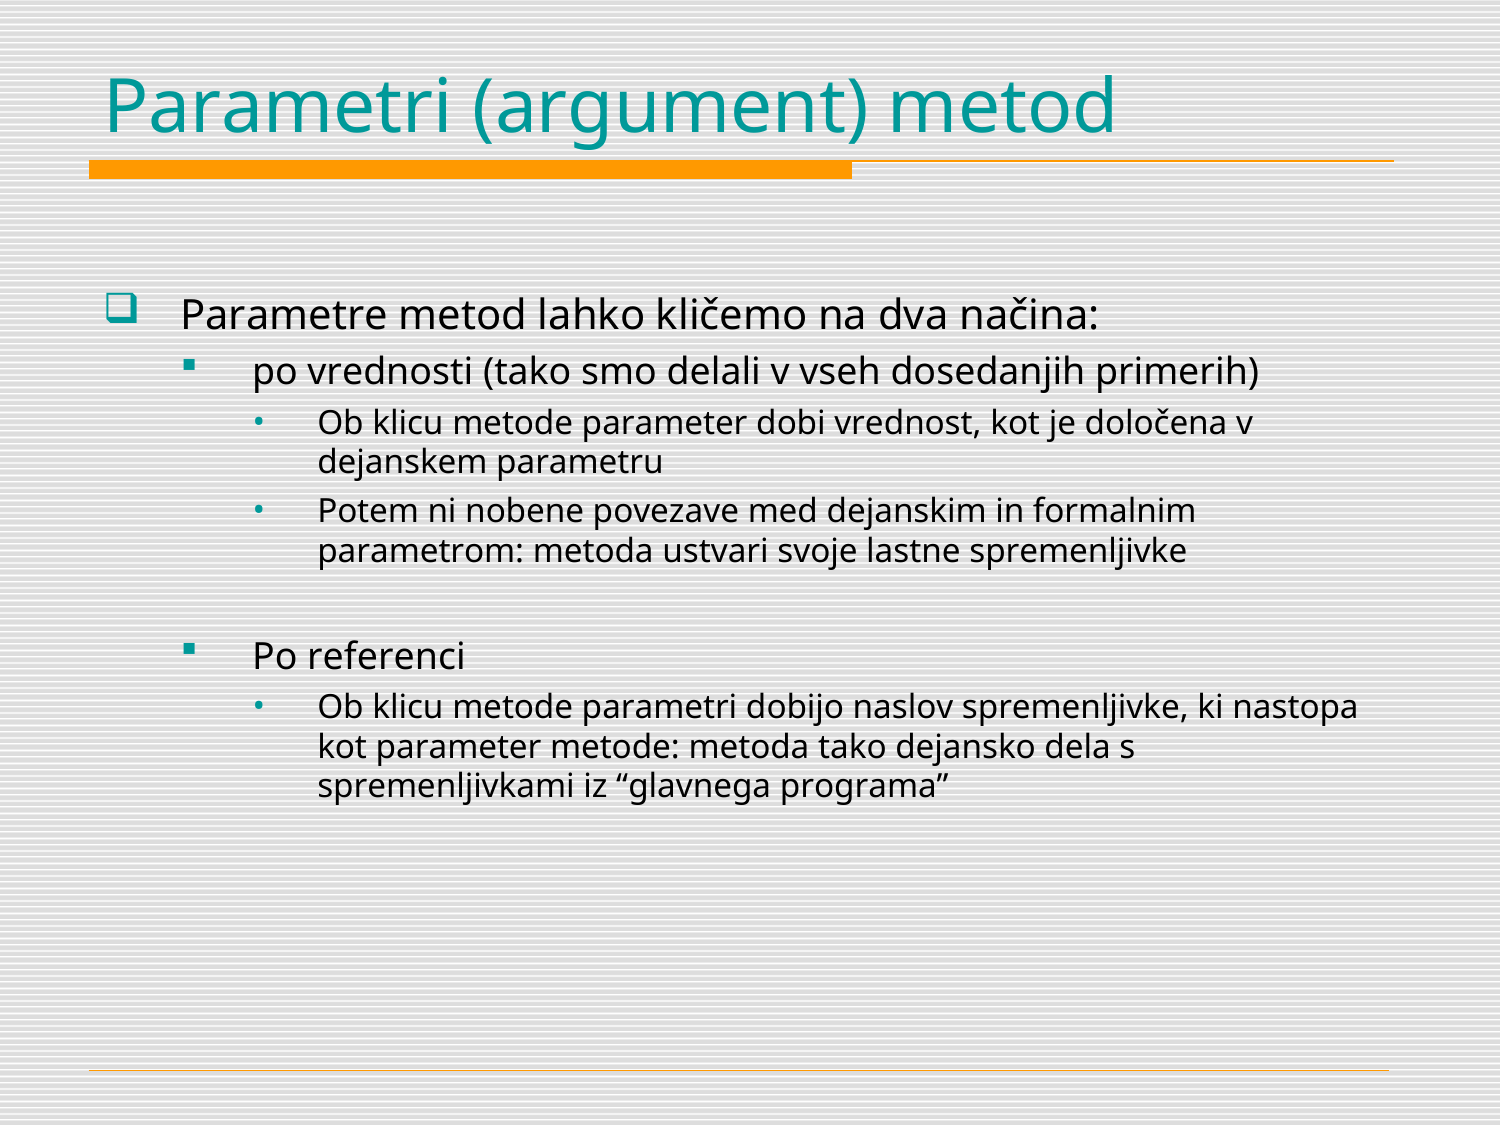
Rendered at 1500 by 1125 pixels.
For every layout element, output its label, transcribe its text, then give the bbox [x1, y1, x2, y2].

list Parametre metod lahko kličemo na dva načina: po vrednosti (tako smo delali v vseh dosedanjih primerih) Ob klicu metode parameter dobi vrednost, kot je določena v dejanskem parametru Potem ni nobene povezave med dejanskim in formalnim parametrom: metoda ustvari svoje lastne spremenljivke Po referenci Ob klicu metode parametri dobijo naslov spremenljivke, ki nastopa kot parameter metode: metoda tako dejansko dela s spremenljivkami iz “glavnega programa” [88, 220, 1401, 1059]
picture [0, 0, 1500, 1125]
title Parametri (argument) metod [88, 42, 1401, 155]
